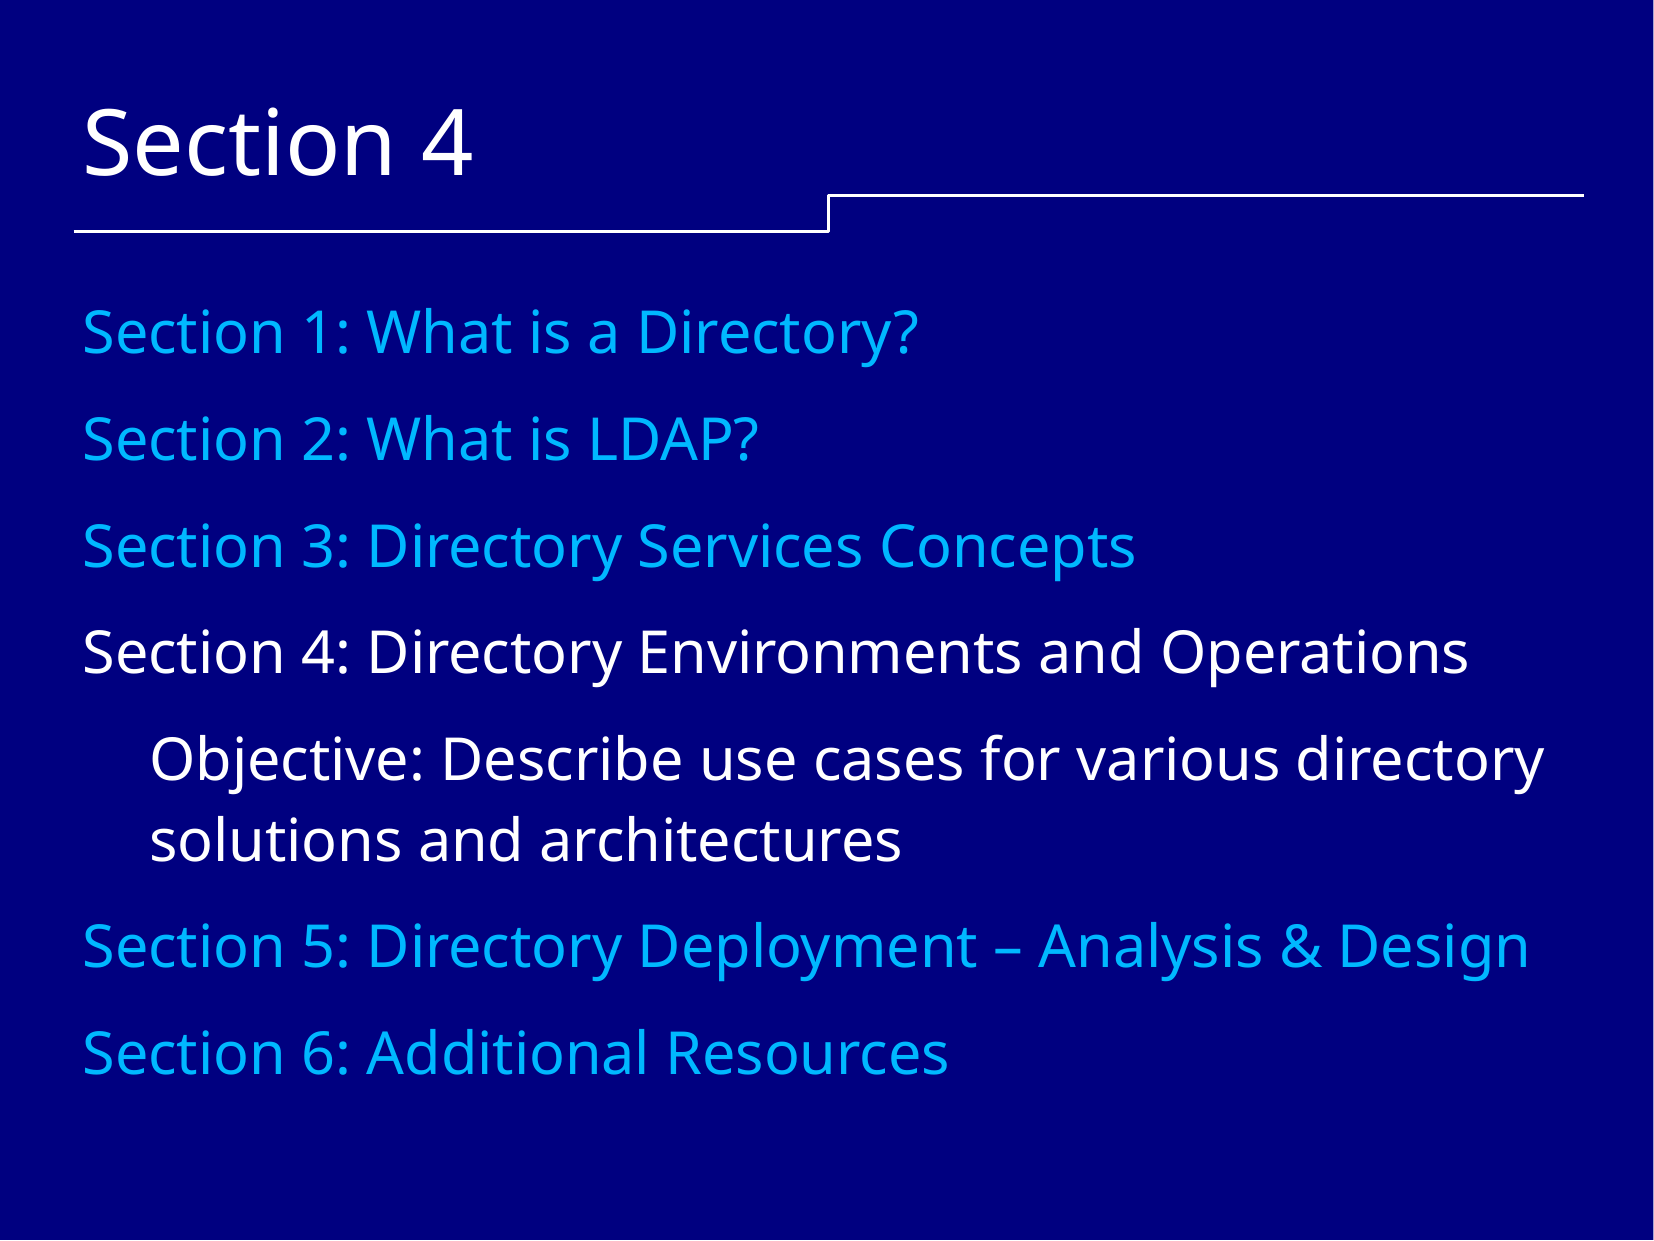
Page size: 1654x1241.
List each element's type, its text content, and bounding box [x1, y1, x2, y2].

title Section 4 [82, 49, 1571, 232]
list Section 1: What is a Directory? Section 2: What is LDAP? Section 3: Directory Services Concepts Section 4: Directory Environments and Operations Objective: Describe use cases for various directory solutions and architectures Section 5: Directory Deployment – Analysis & Design Section 6: Additional Resources [82, 290, 1571, 1109]
